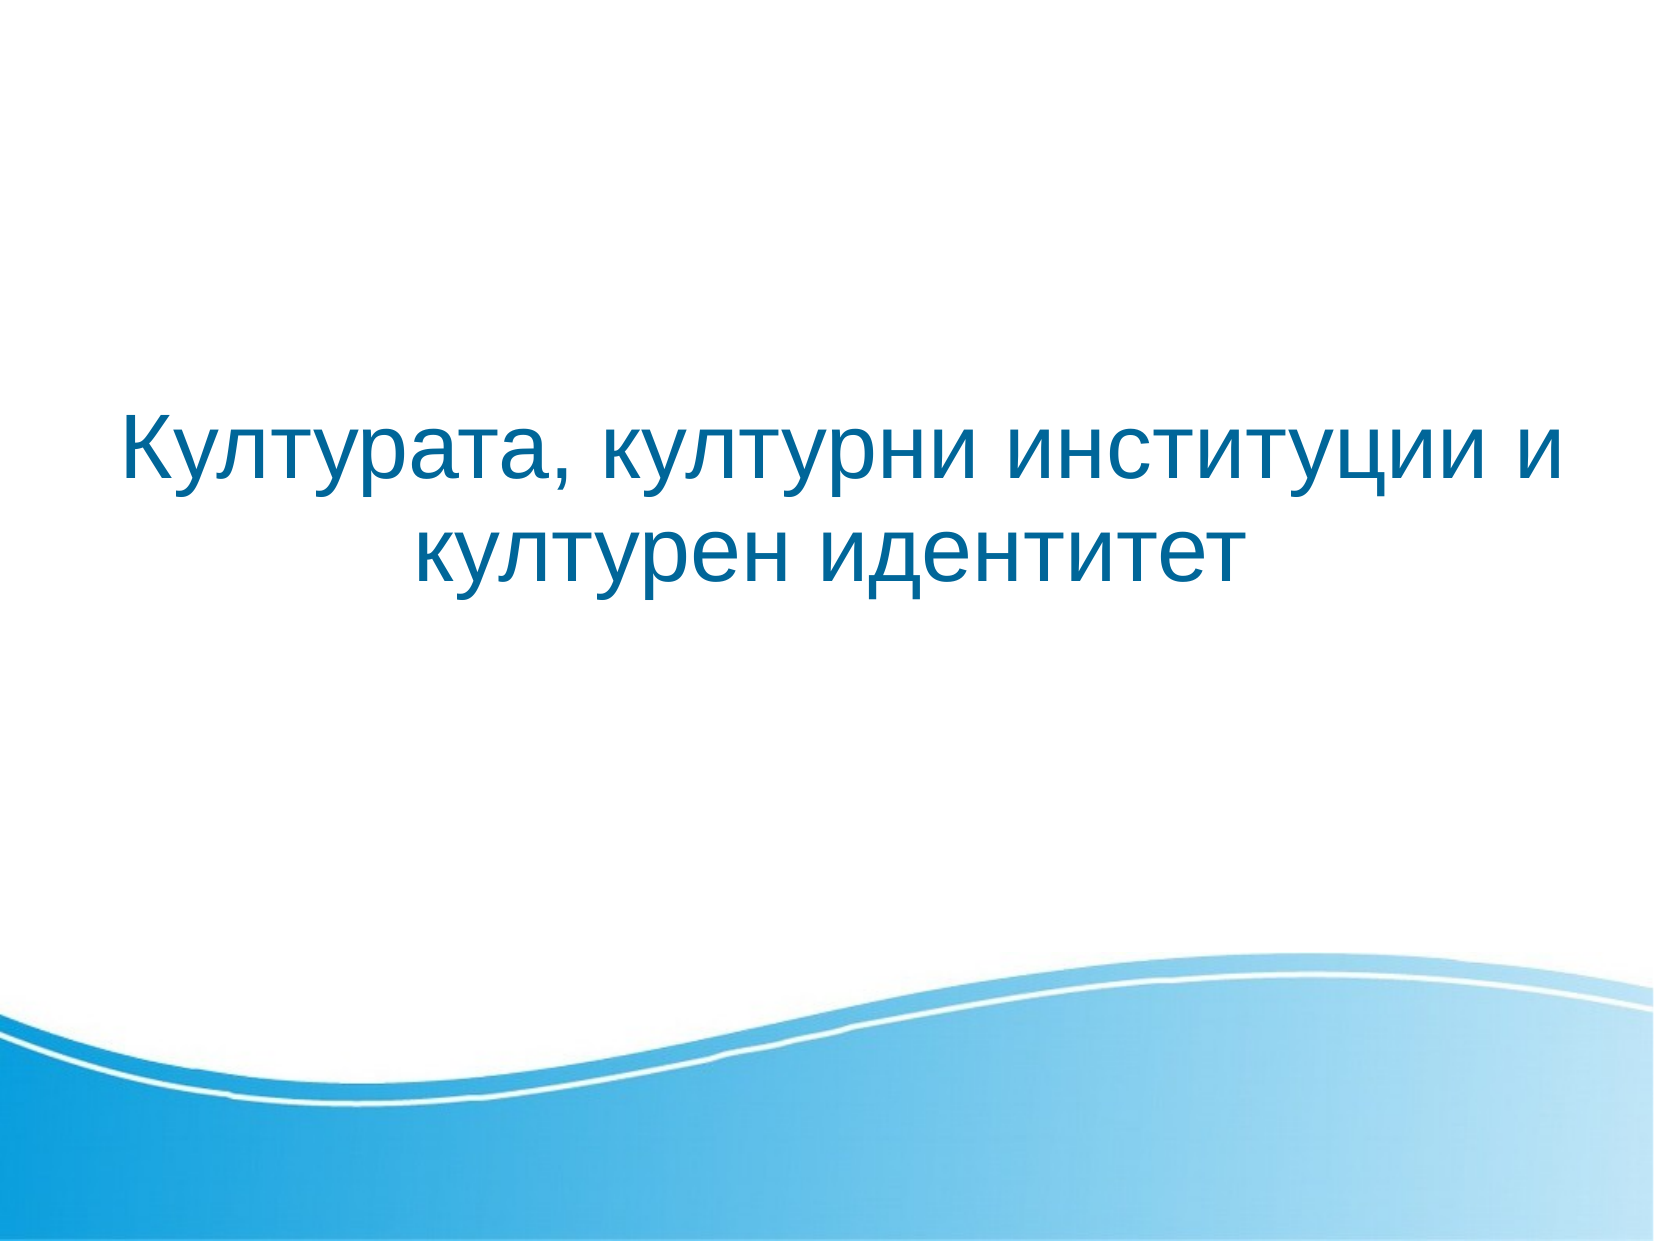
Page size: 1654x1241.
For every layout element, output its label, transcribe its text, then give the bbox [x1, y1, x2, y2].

picture [0, 952, 1654, 1241]
title Културата, културни институции и културен идентитет [86, 394, 1576, 602]
